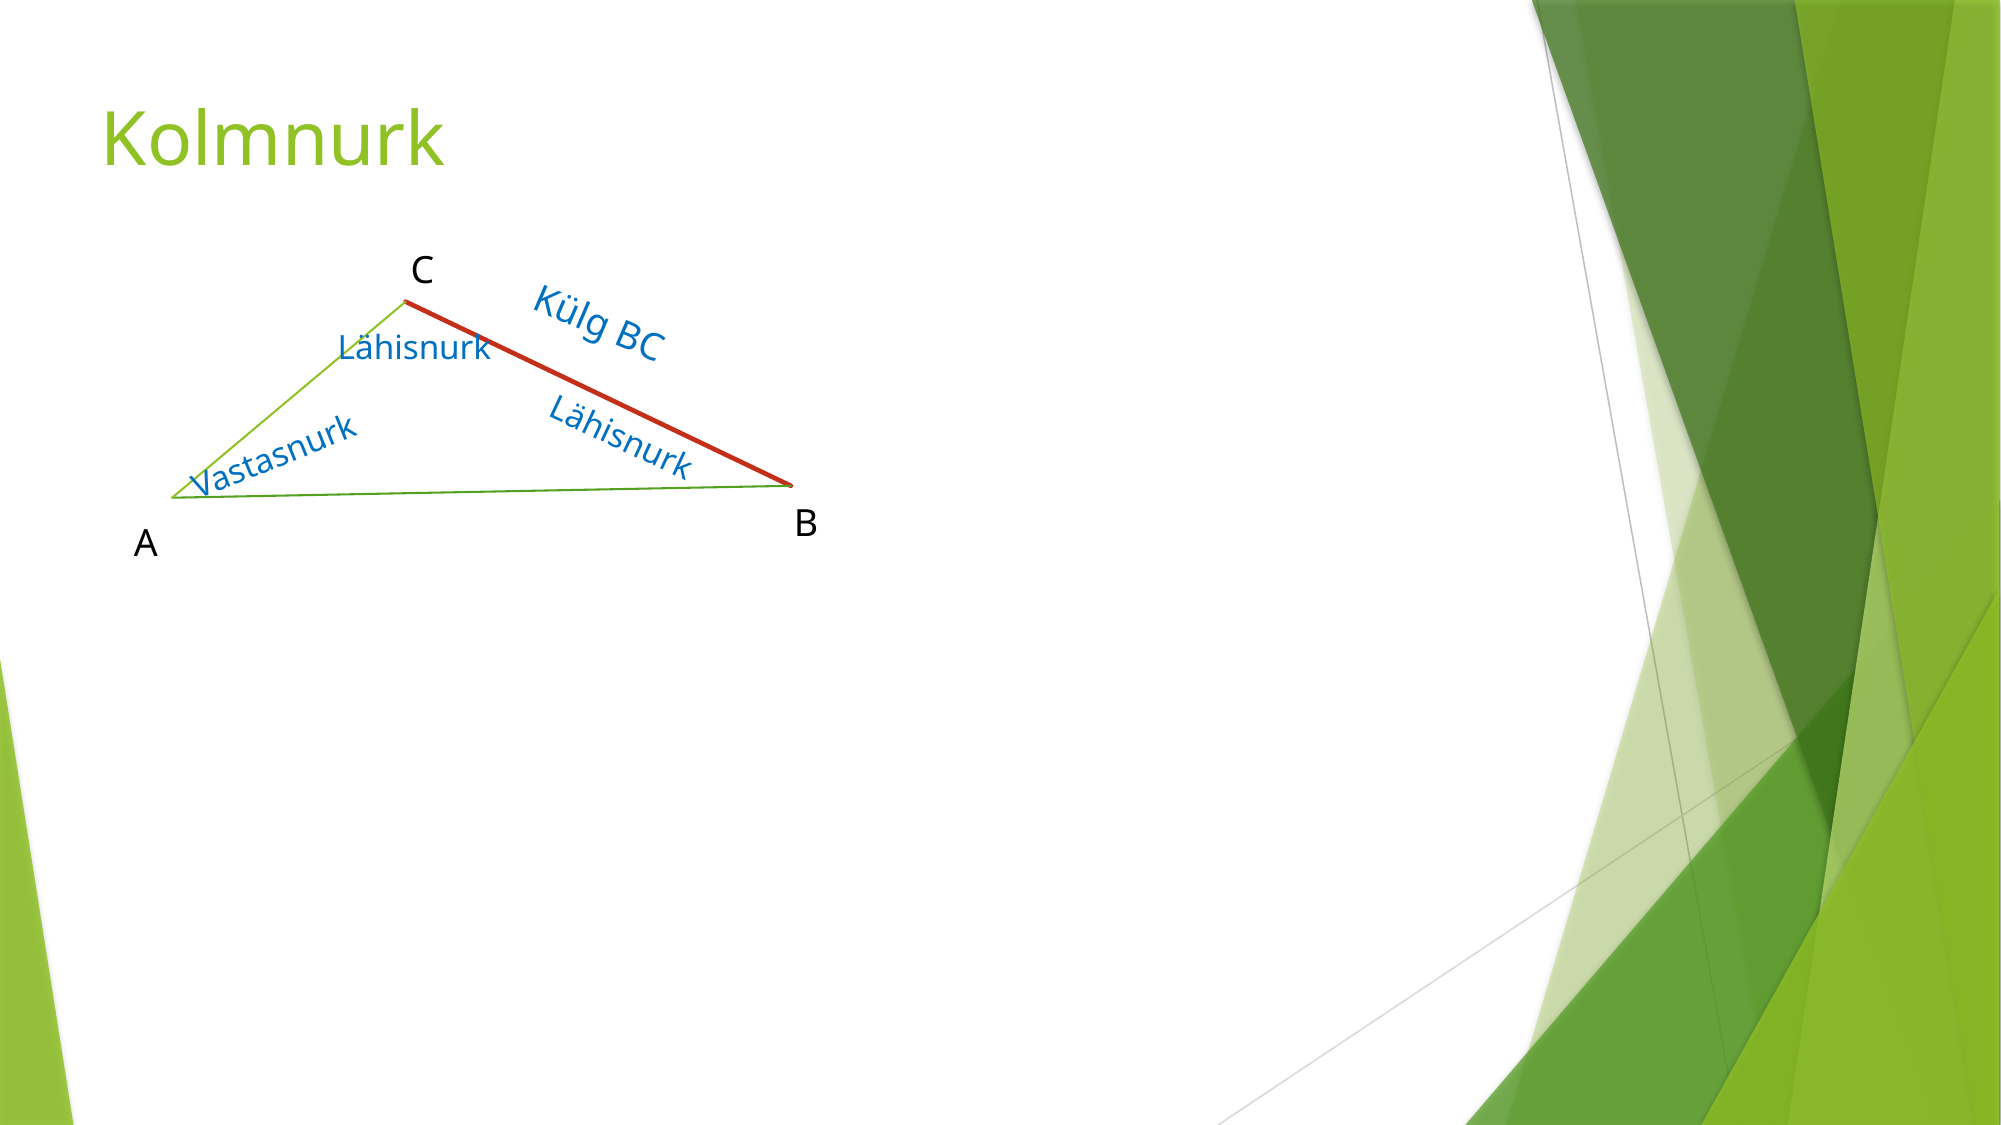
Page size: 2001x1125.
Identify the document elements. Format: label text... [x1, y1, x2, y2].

text_box C [395, 238, 449, 299]
text_box Lähisnurk [527, 372, 717, 500]
text_box Lähisnurk [323, 319, 507, 374]
text_box Vastasnurk [169, 391, 378, 519]
text_box B [778, 491, 833, 552]
text_box Külg BC [511, 261, 688, 383]
text_box A [119, 511, 173, 572]
title Kolmnurk [85, 83, 1496, 300]
